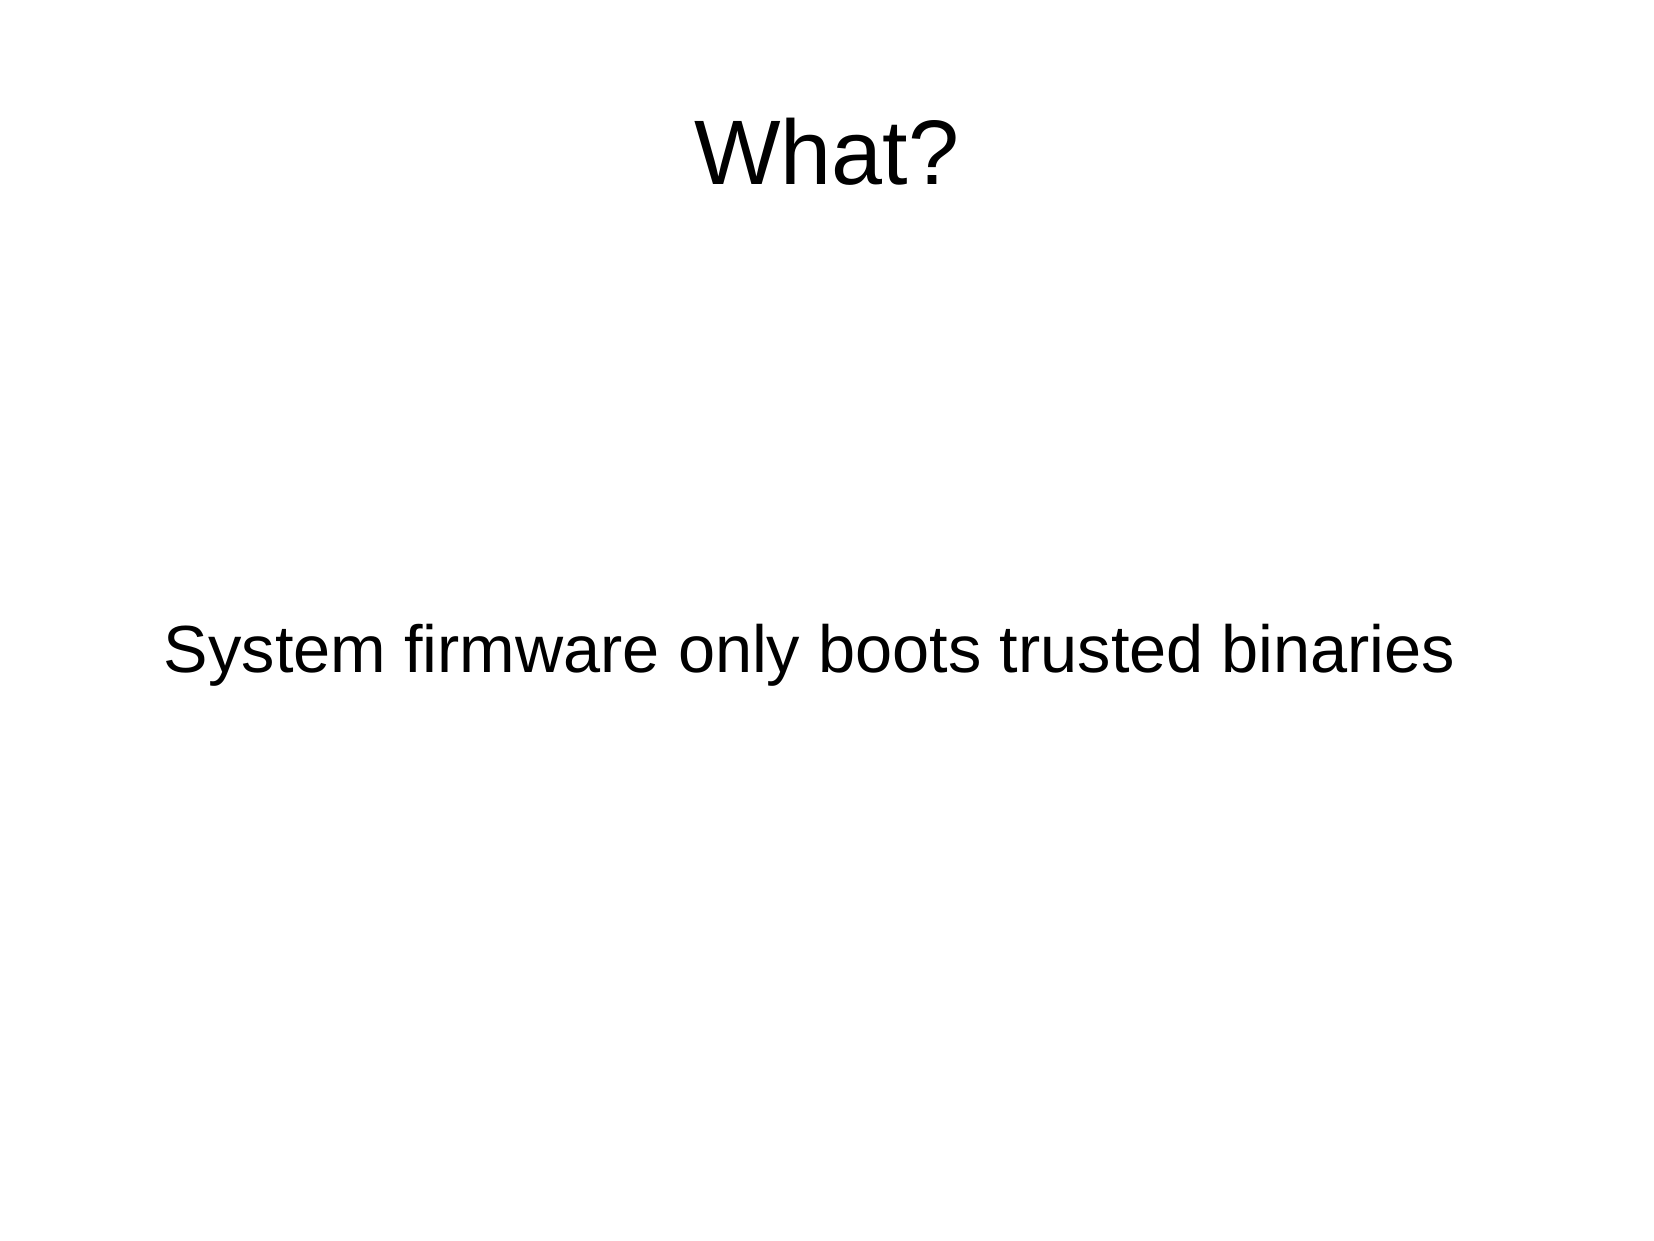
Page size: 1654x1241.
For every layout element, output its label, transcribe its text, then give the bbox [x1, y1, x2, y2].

subtitle System firmware only boots trusted binaries [82, 290, 1538, 1010]
title What? [82, 49, 1571, 257]
